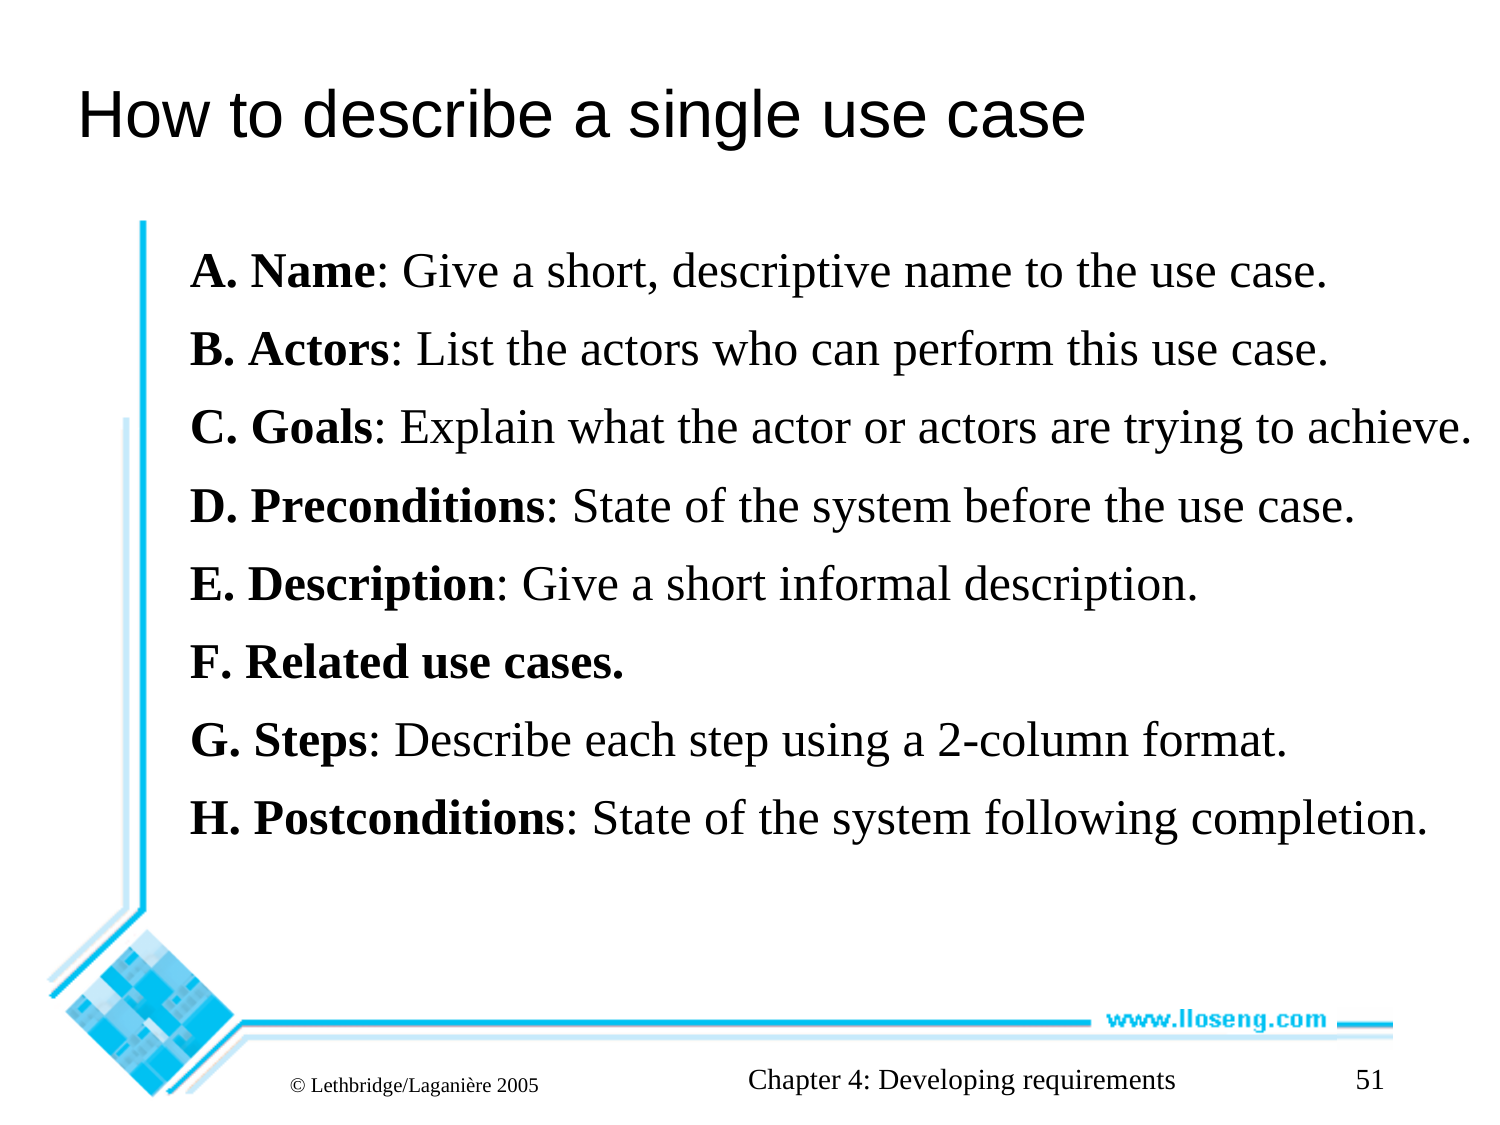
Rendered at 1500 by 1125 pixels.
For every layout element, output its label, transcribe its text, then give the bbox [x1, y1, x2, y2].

title How to describe a single use case [62, 37, 1413, 188]
text_box Chapter 4: Developing requirements [624, 1050, 1300, 1125]
text_box © Lethbridge/Laganière 2005 [275, 1062, 601, 1125]
picture [35, 209, 1393, 1099]
text_box <number> [1325, 1050, 1401, 1125]
list A. Name: Give a short, descriptive name to the use case. B. Actors: List the actors who can perform this use case. C. Goals: Explain what the actor or actors are trying to achieve. D. Preconditions: State of the system before the use case. E. Description: Give a short informal description. F. Related use cases. G. Steps: Describe each step using a 2-column format. H. Postconditions: State of the system following completion. [174, 224, 1500, 1013]
